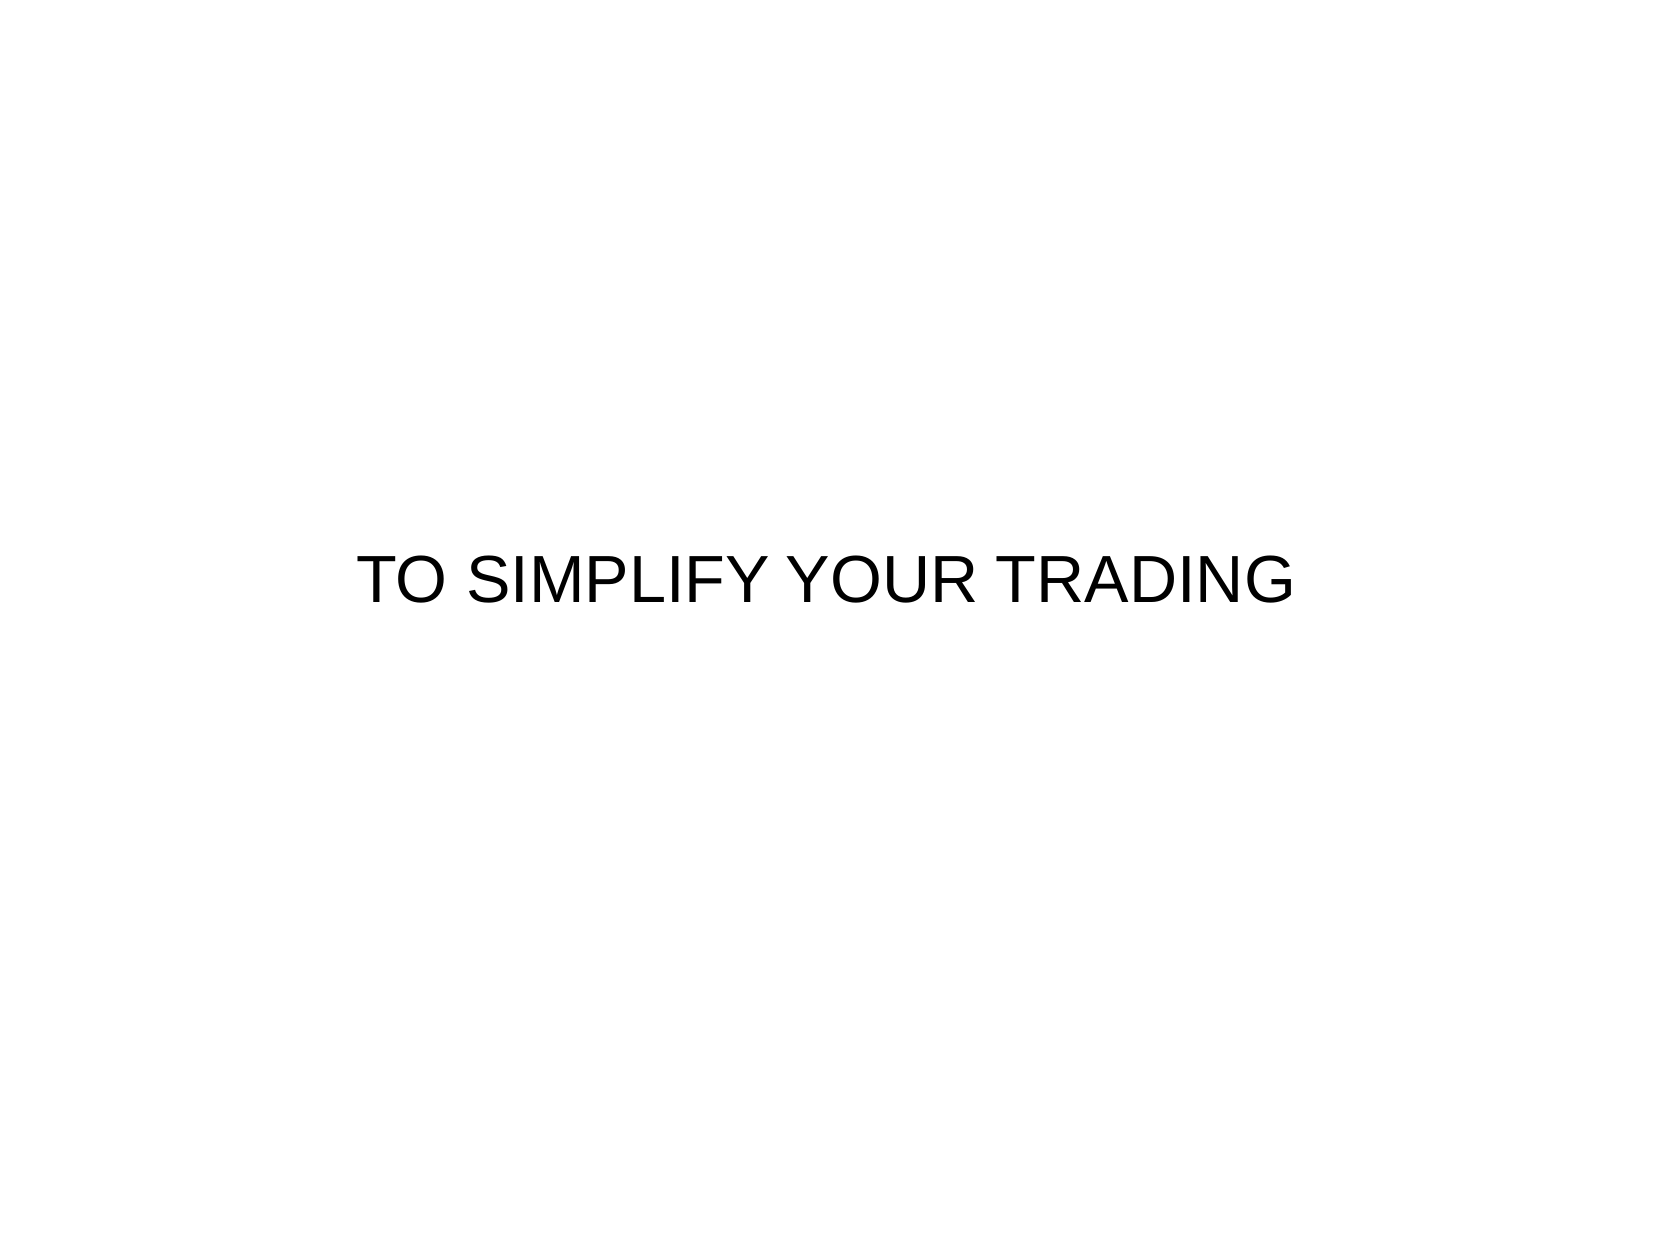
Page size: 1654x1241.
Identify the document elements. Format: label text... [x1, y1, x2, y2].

subtitle TO SIMPLIFY YOUR TRADING [82, 49, 1571, 1109]
